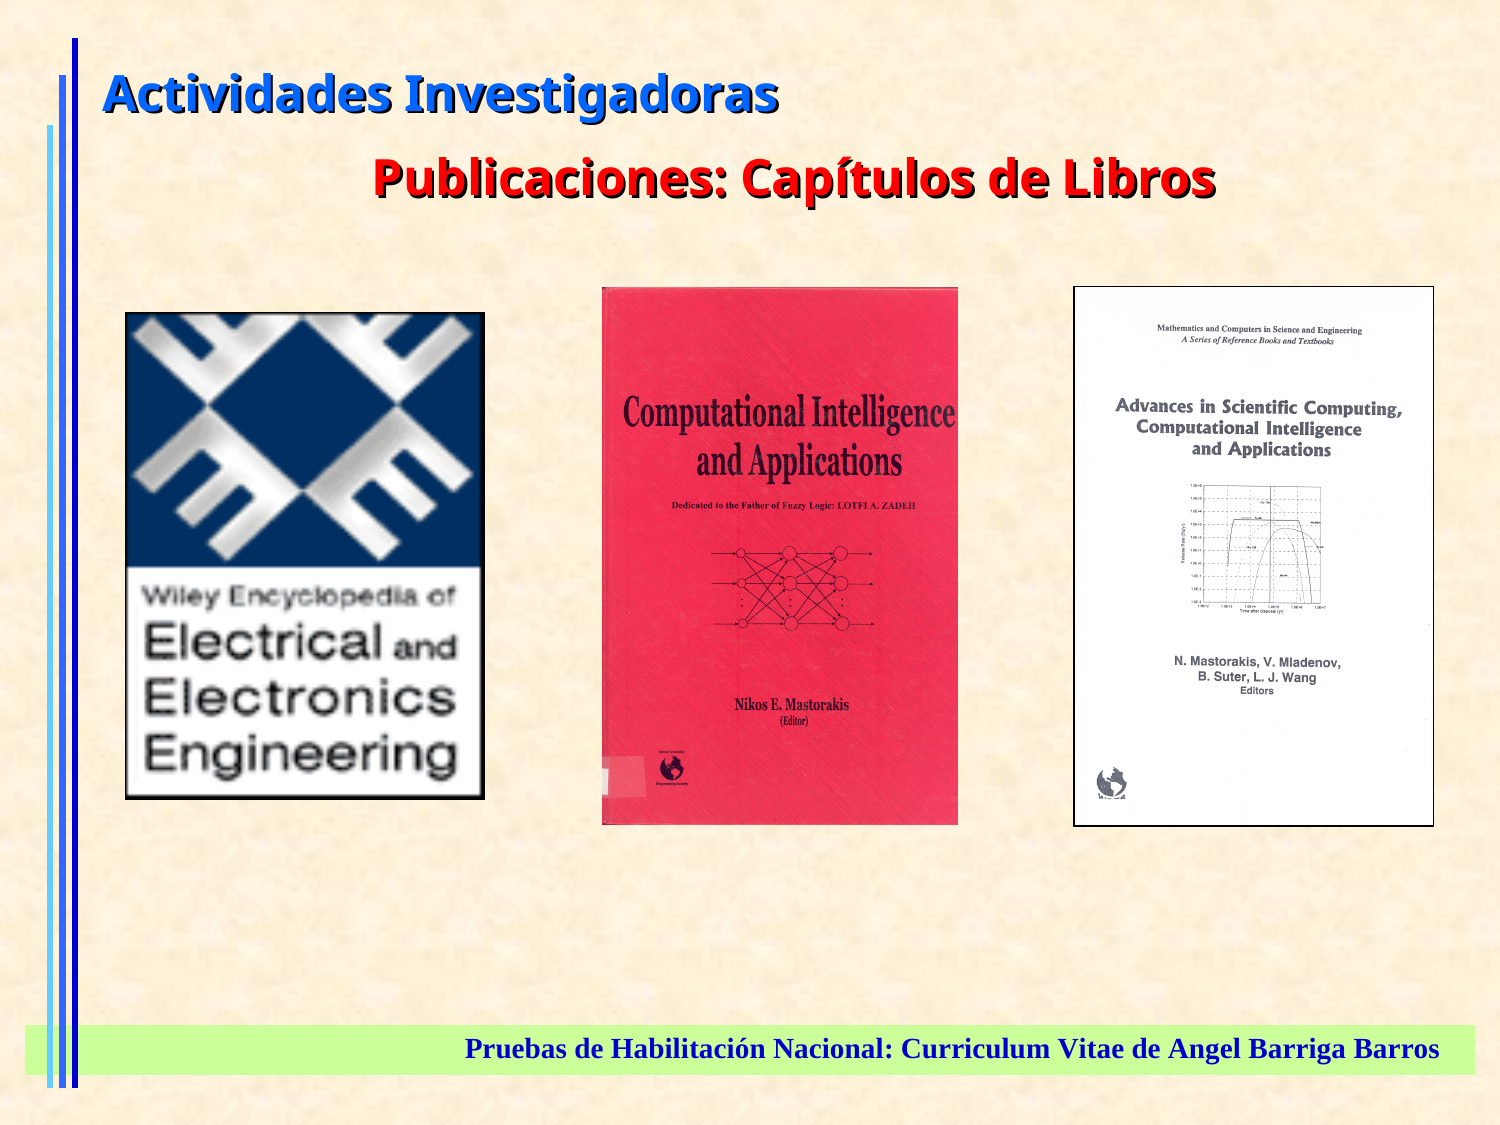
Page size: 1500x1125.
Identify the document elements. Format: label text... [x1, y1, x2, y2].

text_box Actividades Investigadoras [87, 49, 794, 134]
picture [0, 0, 1500, 1125]
text_box Publicaciones: Capítulos de Libros [356, 149, 1231, 214]
